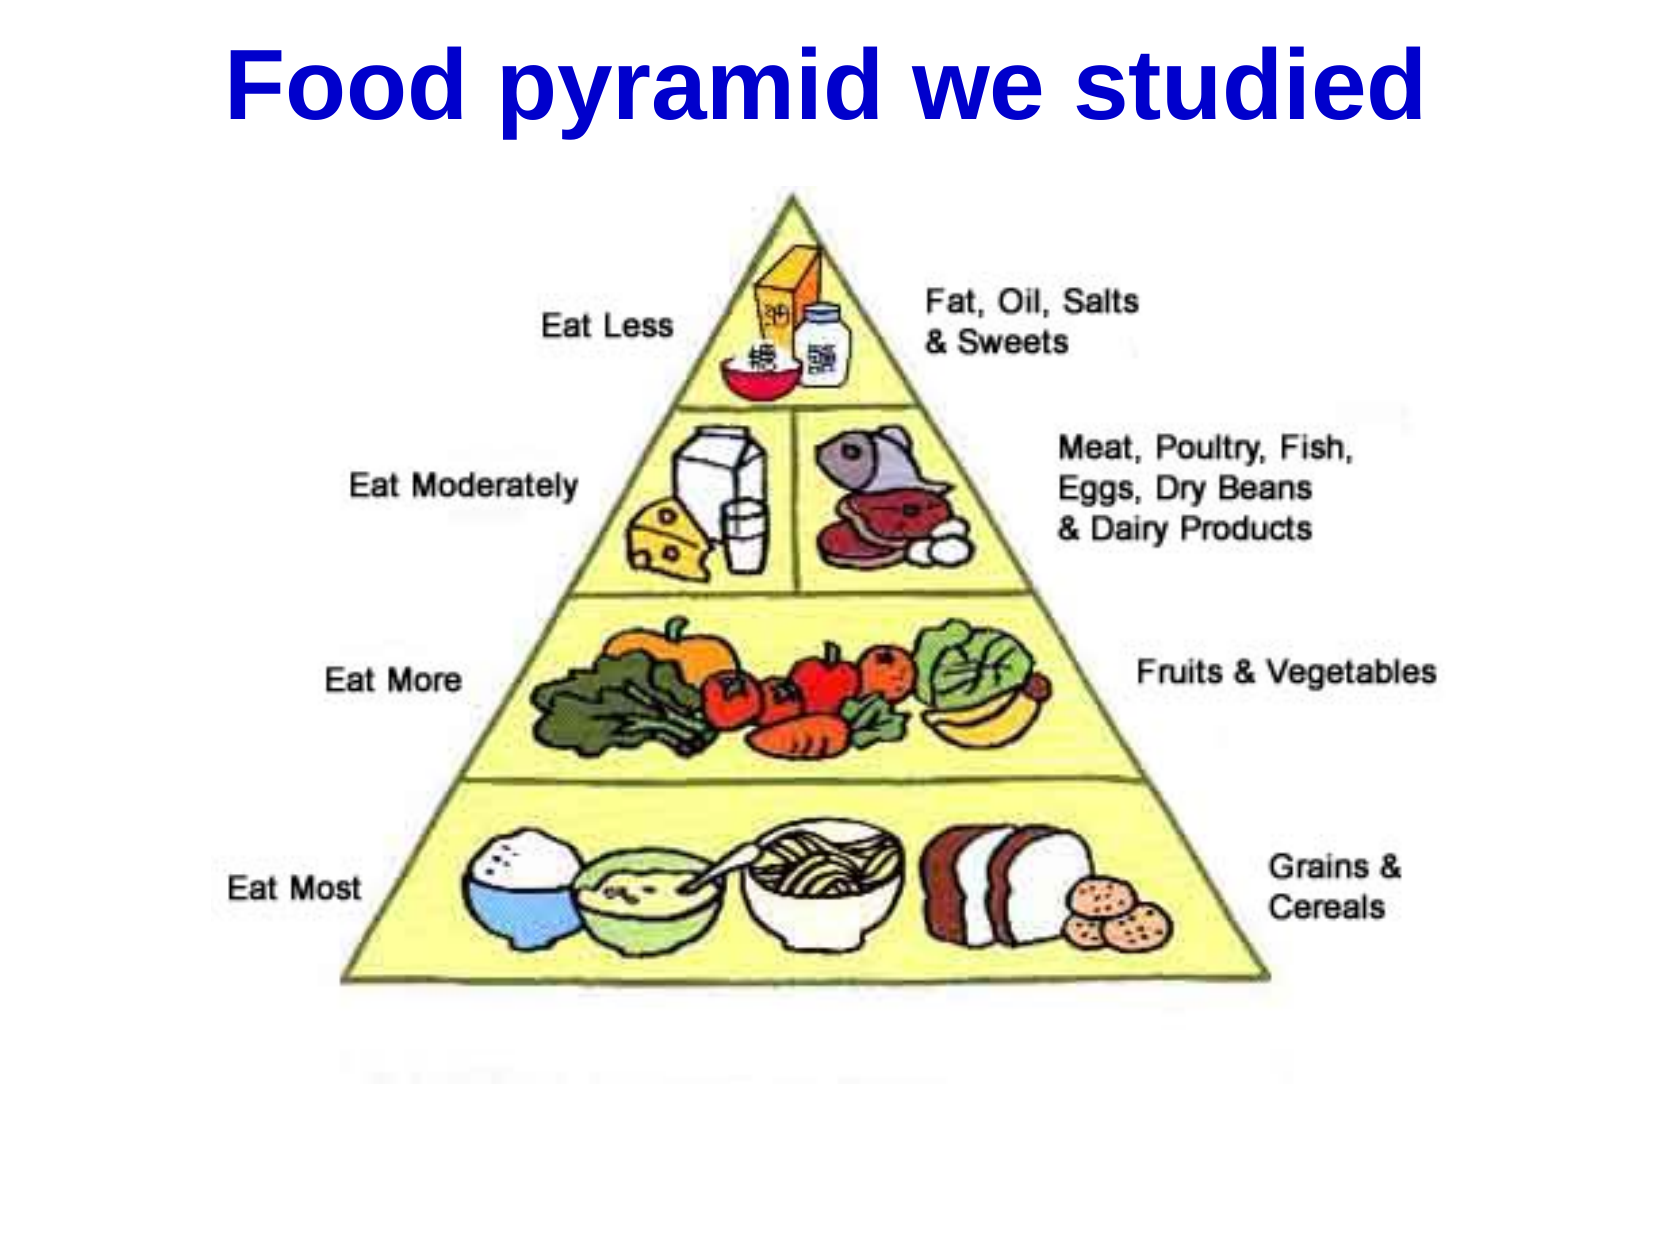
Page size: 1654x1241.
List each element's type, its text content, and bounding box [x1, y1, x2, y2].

picture [211, 186, 1456, 1084]
title Food pyramid we studied [82, 28, 1571, 141]
